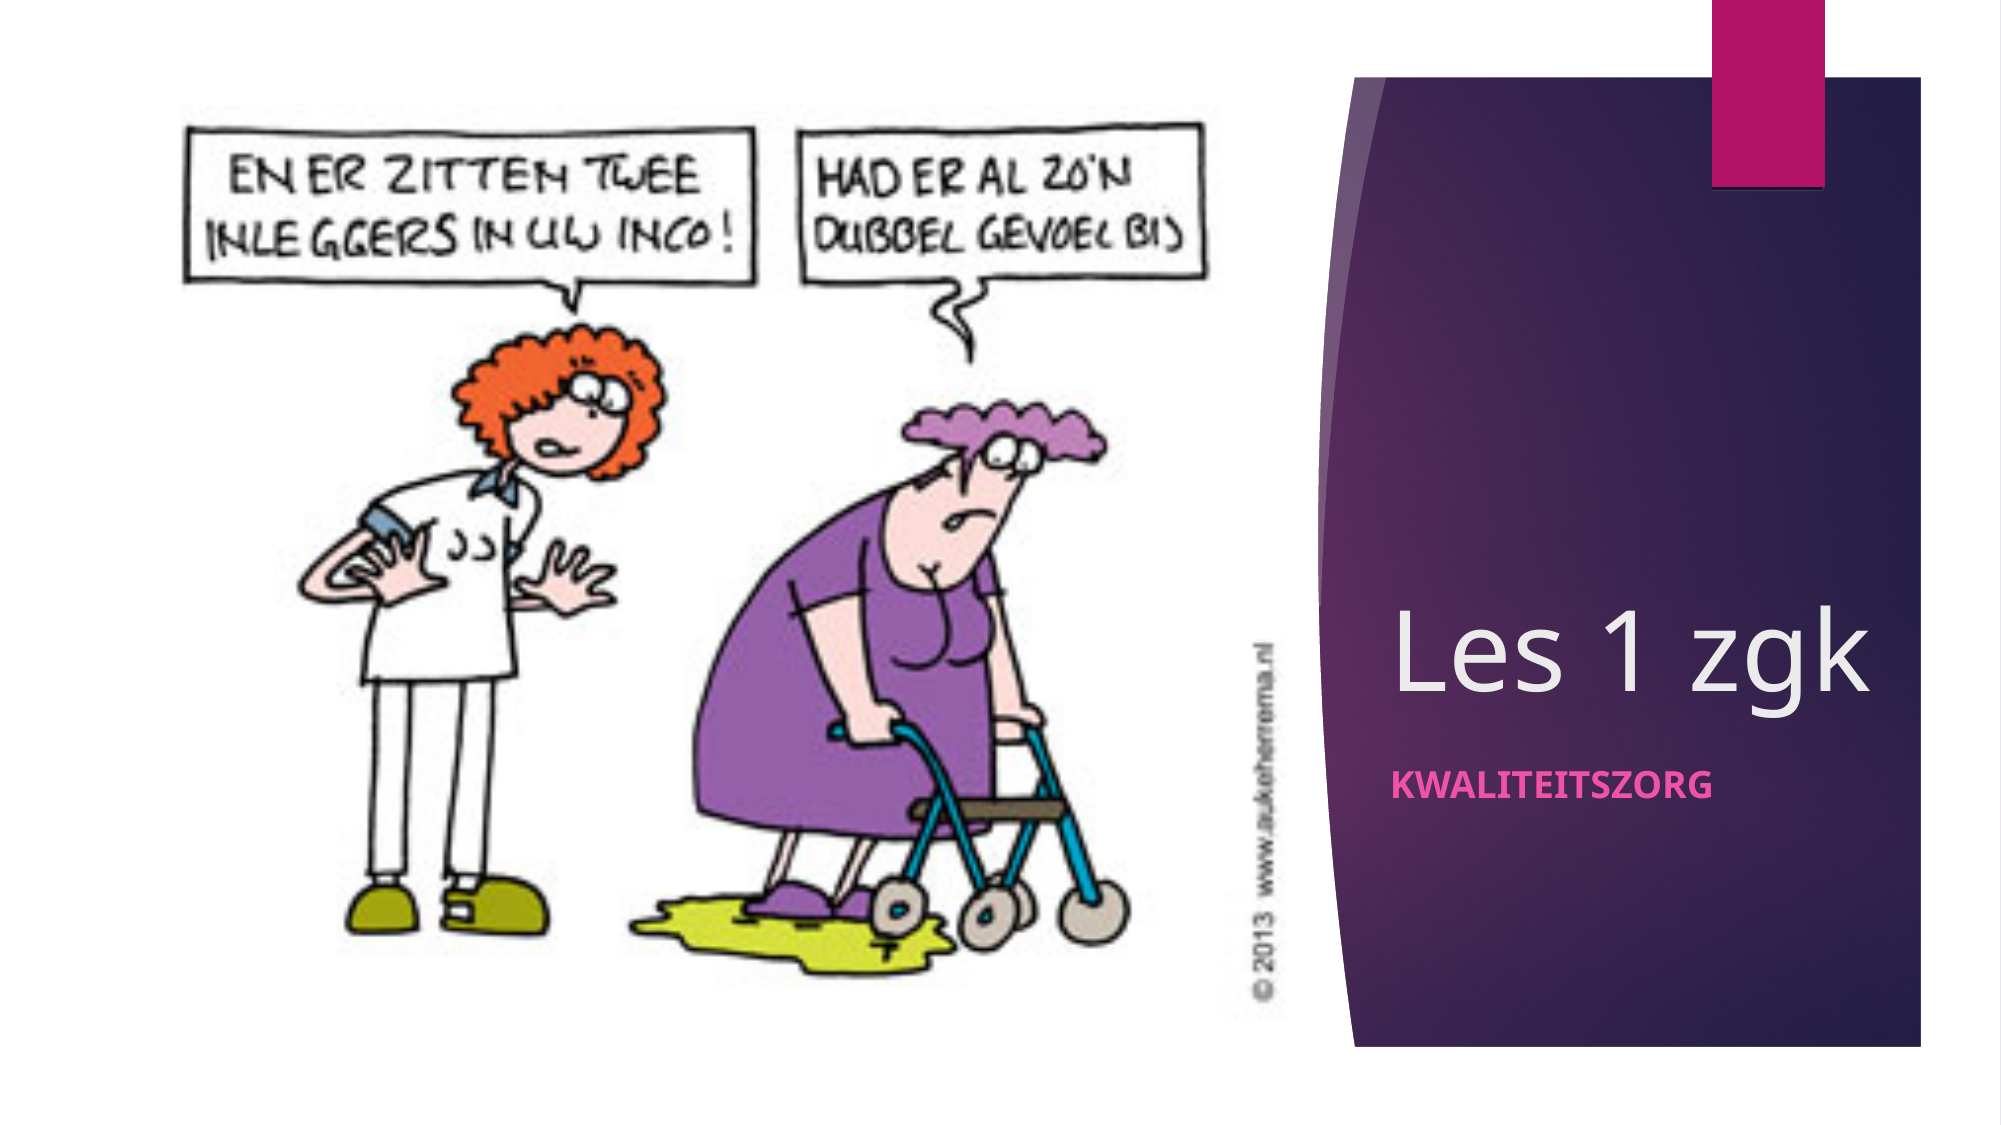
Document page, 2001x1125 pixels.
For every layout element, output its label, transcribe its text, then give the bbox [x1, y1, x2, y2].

title Les 1 zgk [1374, 203, 1894, 721]
text_box [69, 65, 1389, 1060]
subtitle kwaliteitszorg [1374, 753, 1894, 1020]
picture [117, 104, 1302, 1020]
